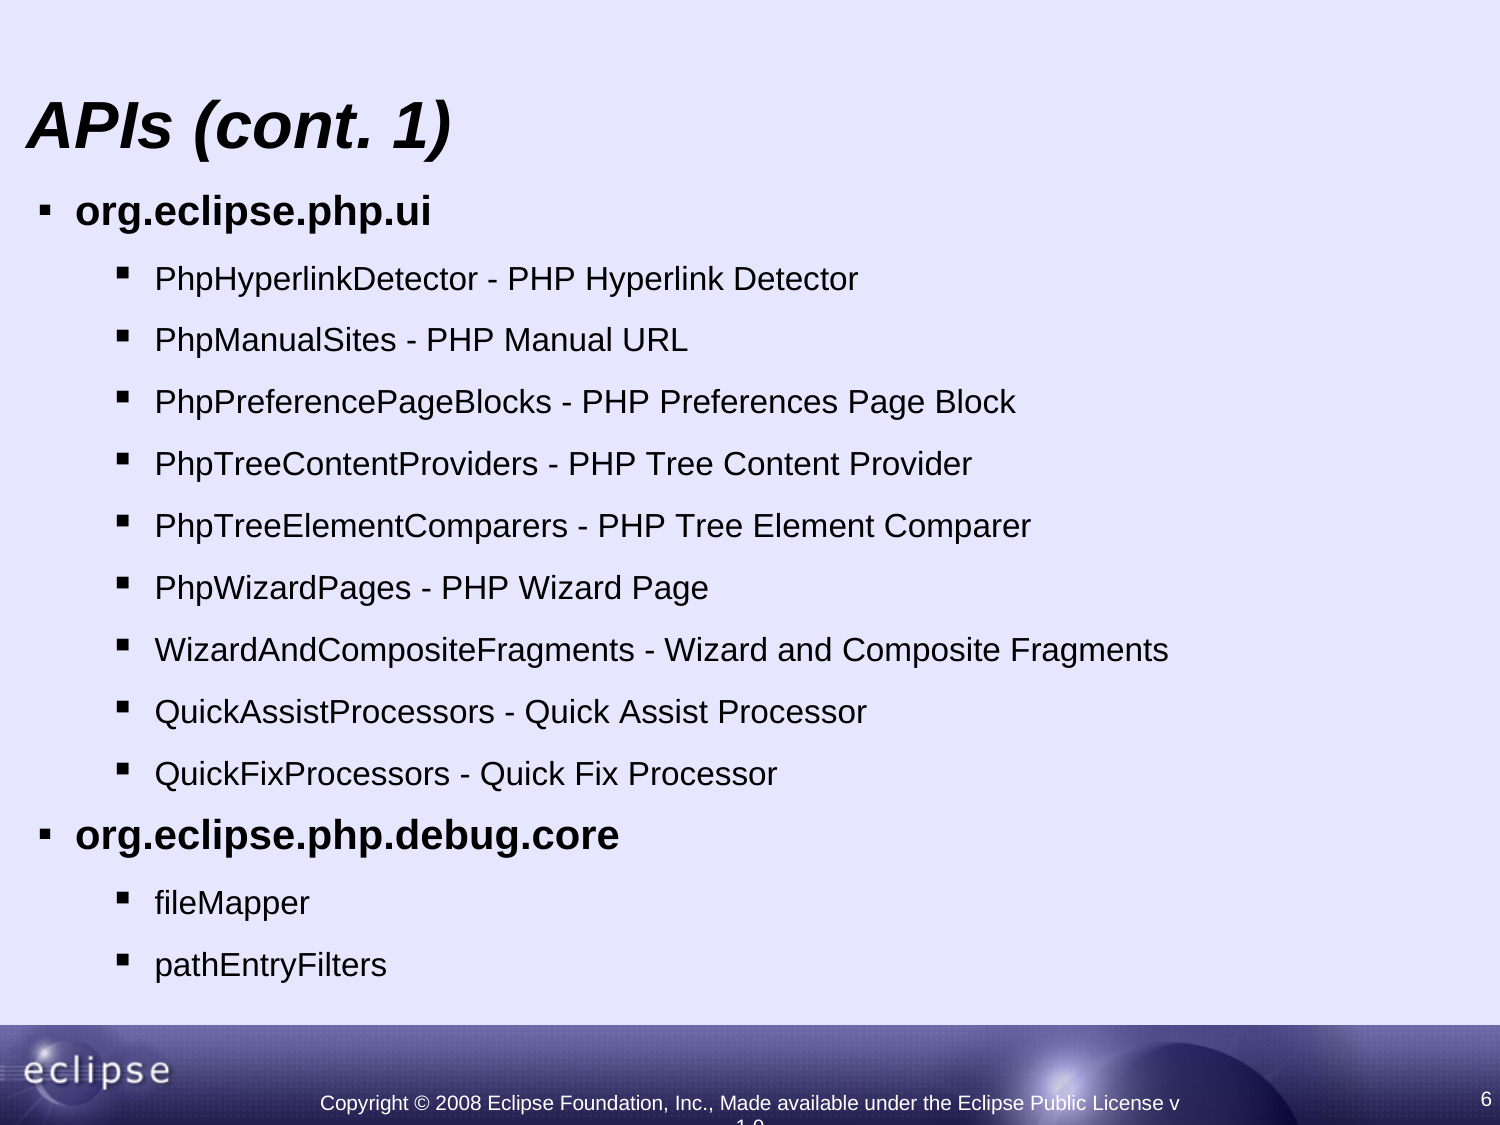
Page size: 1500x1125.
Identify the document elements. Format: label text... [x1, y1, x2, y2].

picture [0, 1025, 1500, 1125]
list org.eclipse.php.ui PhpHyperlinkDetector - PHP Hyperlink Detector PhpManualSites - PHP Manual URL PhpPreferencePageBlocks - PHP Preferences Page Block PhpTreeContentProviders - PHP Tree Content Provider PhpTreeElementComparers - PHP Tree Element Comparer PhpWizardPages - PHP Wizard Page WizardAndCompositeFragments - Wizard and Composite Fragments QuickAssistProcessors - Quick Assist Processor QuickFixProcessors - Quick Fix Processor org.eclipse.php.debug.core fileMapper pathEntryFilters [37, 187, 1463, 1021]
title APIs (cont. 1) [26, 84, 1474, 172]
